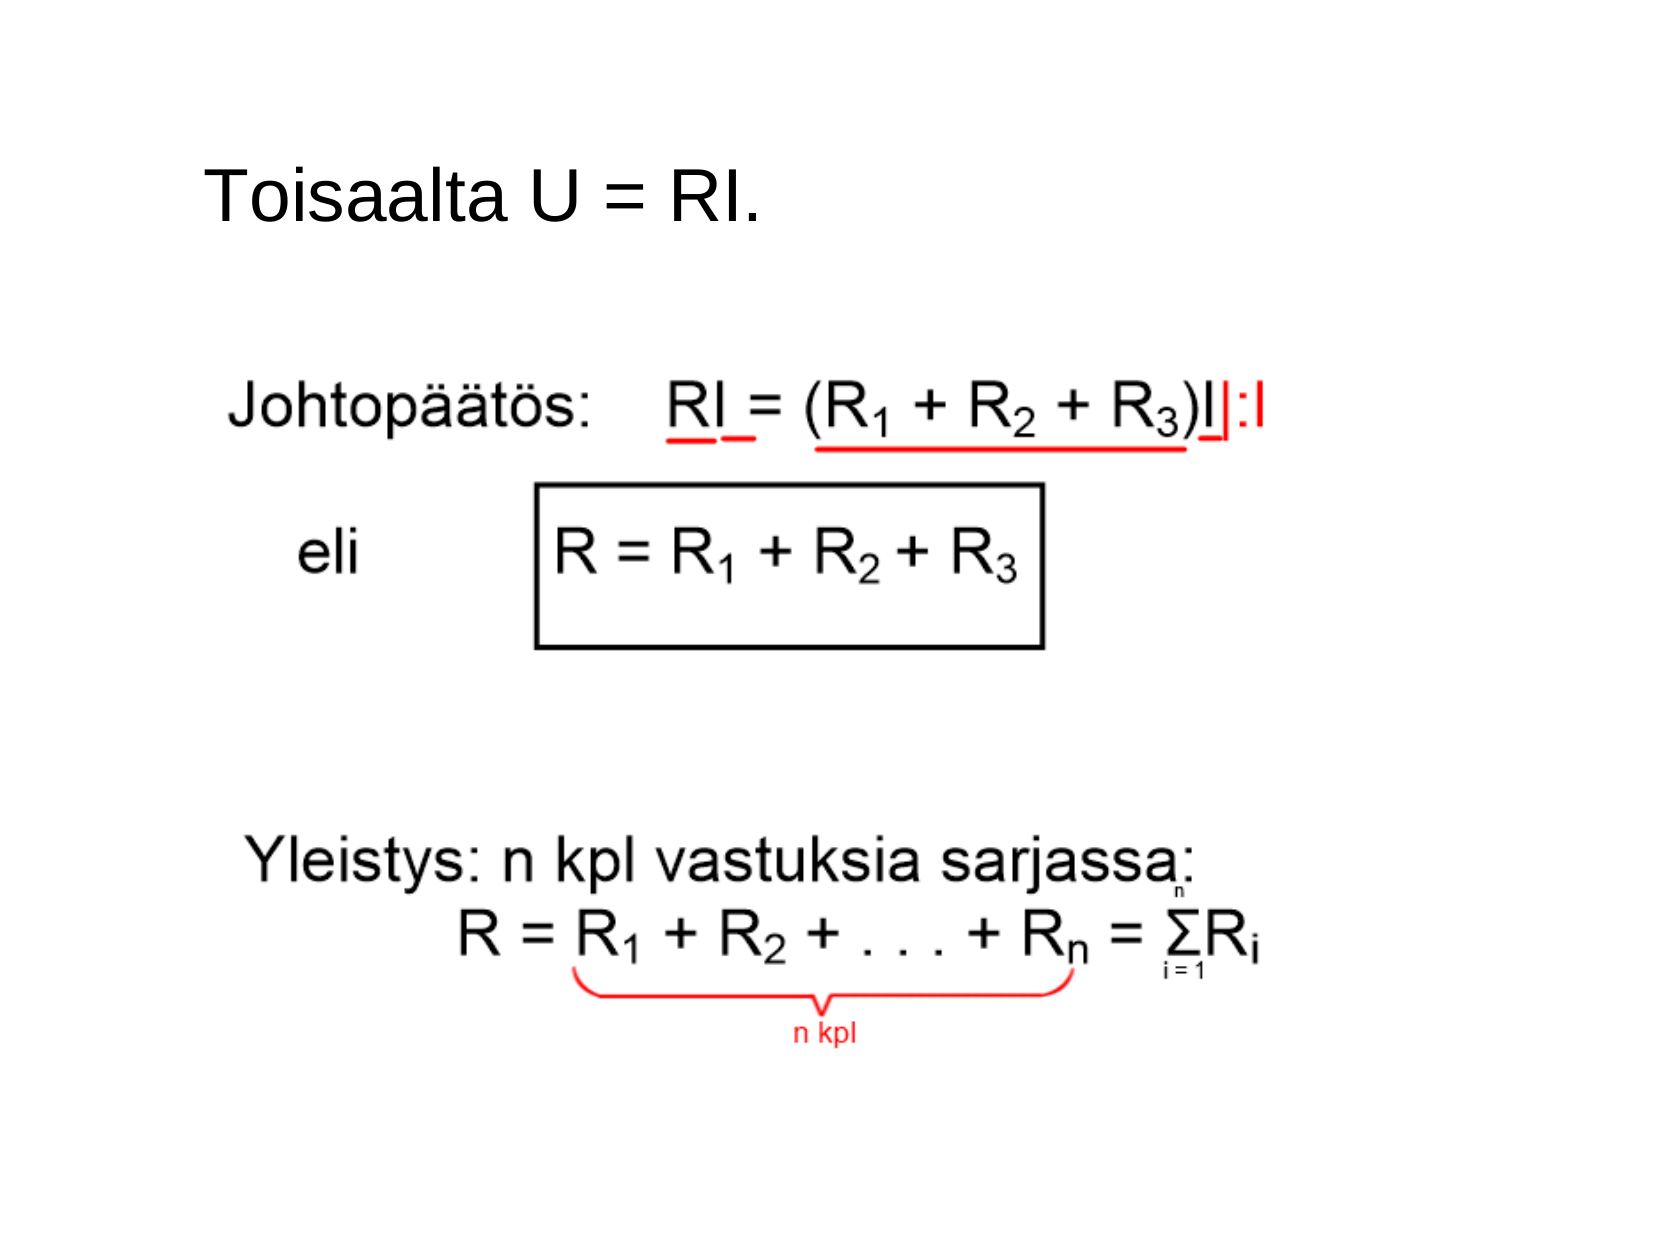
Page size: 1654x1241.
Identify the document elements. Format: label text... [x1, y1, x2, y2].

picture [177, 290, 1396, 686]
picture [194, 743, 1371, 1155]
text_box Toisaalta U = RI. [188, 141, 792, 241]
